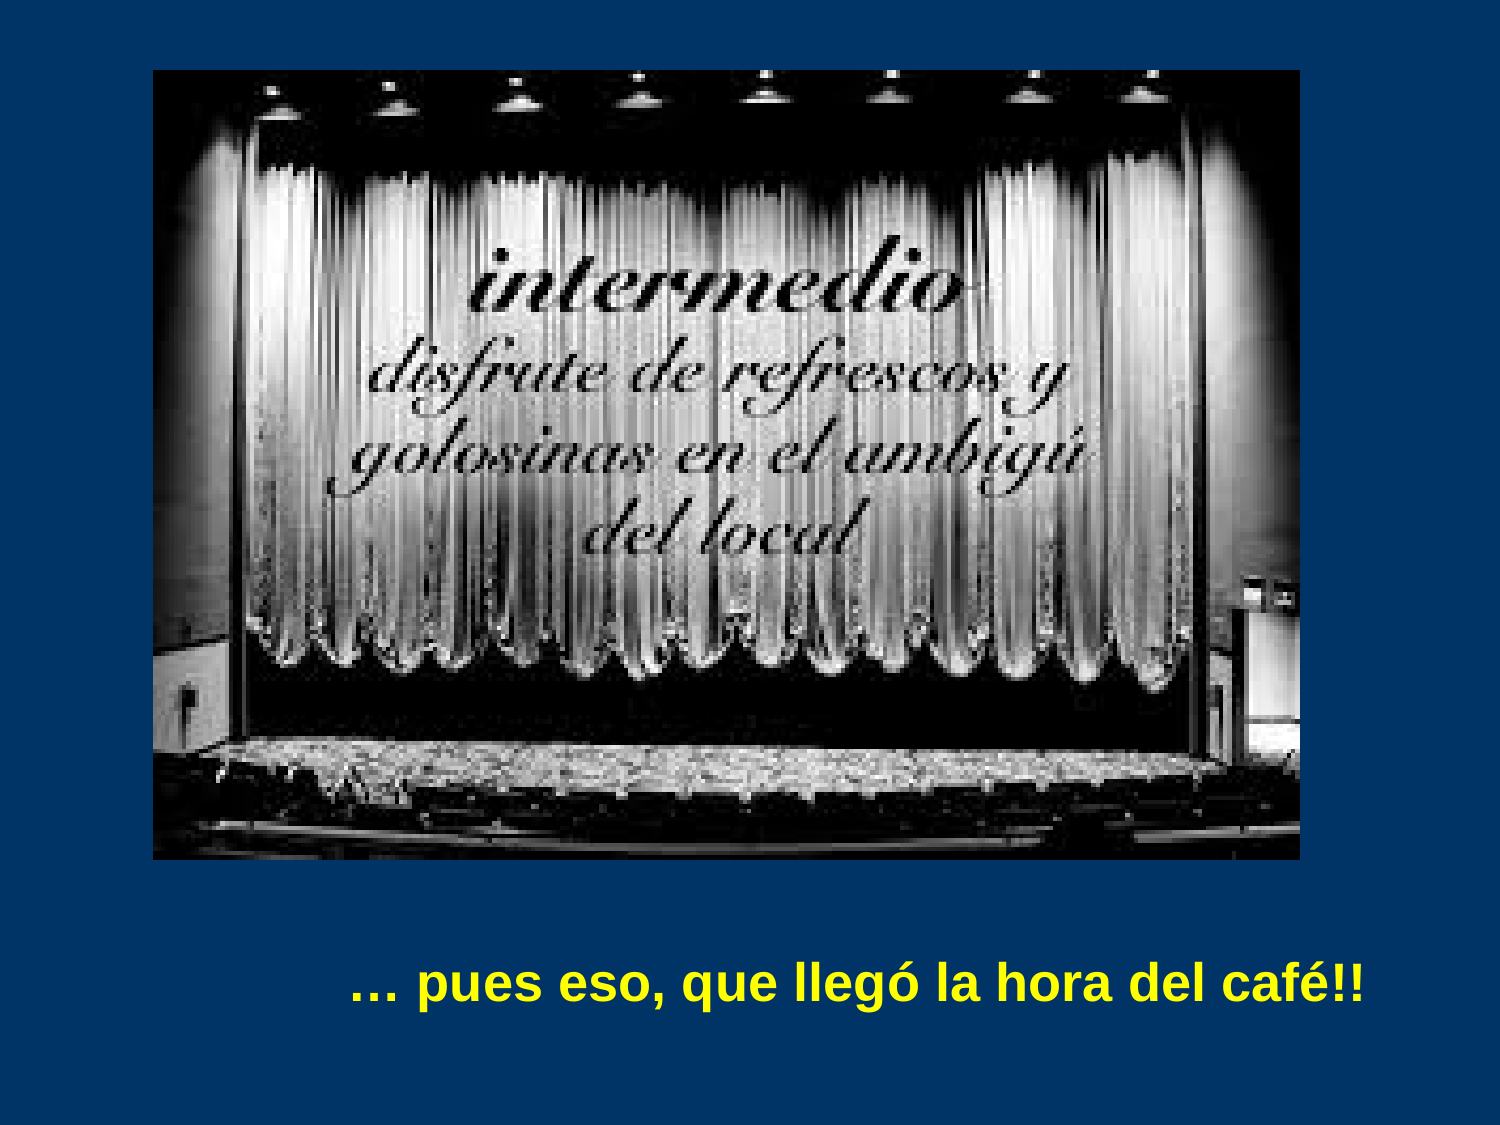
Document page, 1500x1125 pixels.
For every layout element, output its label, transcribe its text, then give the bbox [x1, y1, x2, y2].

text_box … pues eso, que llegó la hora del café!! [70, 944, 1382, 1021]
picture [153, 70, 1300, 861]
